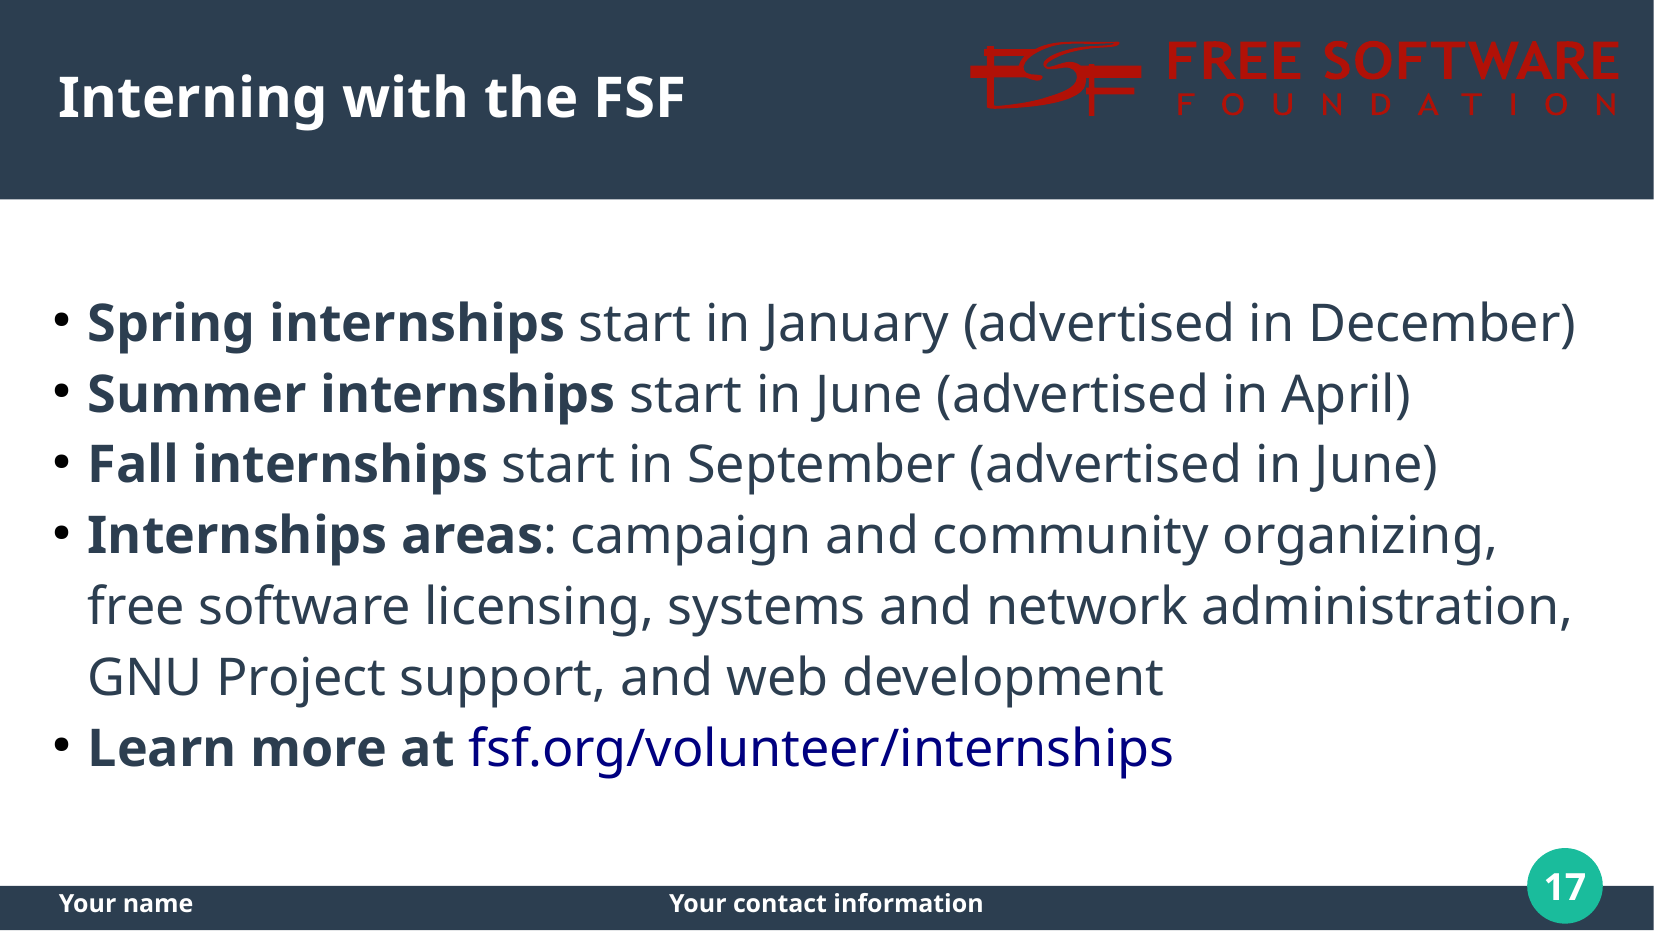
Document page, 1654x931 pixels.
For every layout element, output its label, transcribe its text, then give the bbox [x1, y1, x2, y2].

title Interning with the FSF [59, 37, 1595, 156]
text_box Spring internships start in January (advertised in December) Summer internships start in June (advertised in April) Fall internships start in September (advertised in June) Internships areas: campaign and community organizing, free software licensing, systems and network administration, GNU Project support, and web development Learn more at fsf.org/volunteer/internships [37, 204, 1613, 863]
